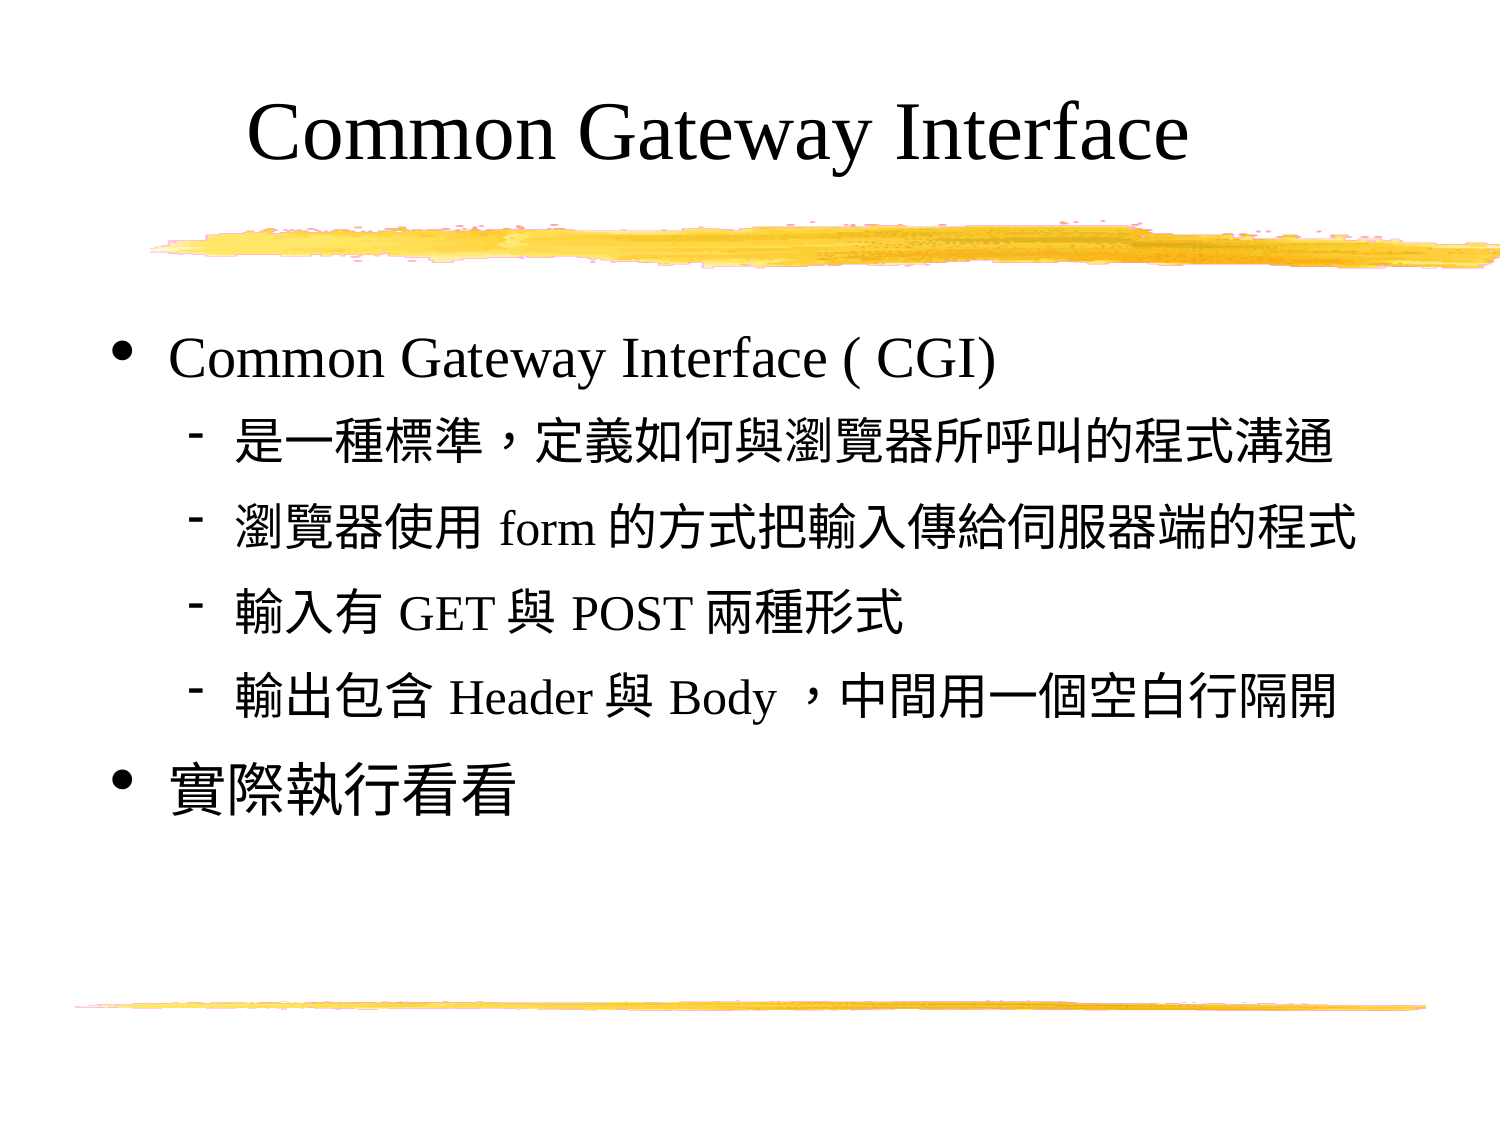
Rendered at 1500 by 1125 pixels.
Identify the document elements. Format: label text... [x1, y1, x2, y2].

list Common Gateway Interface ( CGI) 是一種標準，定義如何與瀏覽器所呼叫的程式溝通 瀏覽器使用form的方式把輸入傳給伺服器端的程式 輸入有GET與POST兩種形式 輸出包含Header與Body，中間用一個空白行隔開 實際執行看看 [112, 324, 1388, 986]
picture [75, 999, 1426, 1013]
title Common Gateway Interface [66, 44, 1342, 218]
picture [150, 215, 1500, 279]
